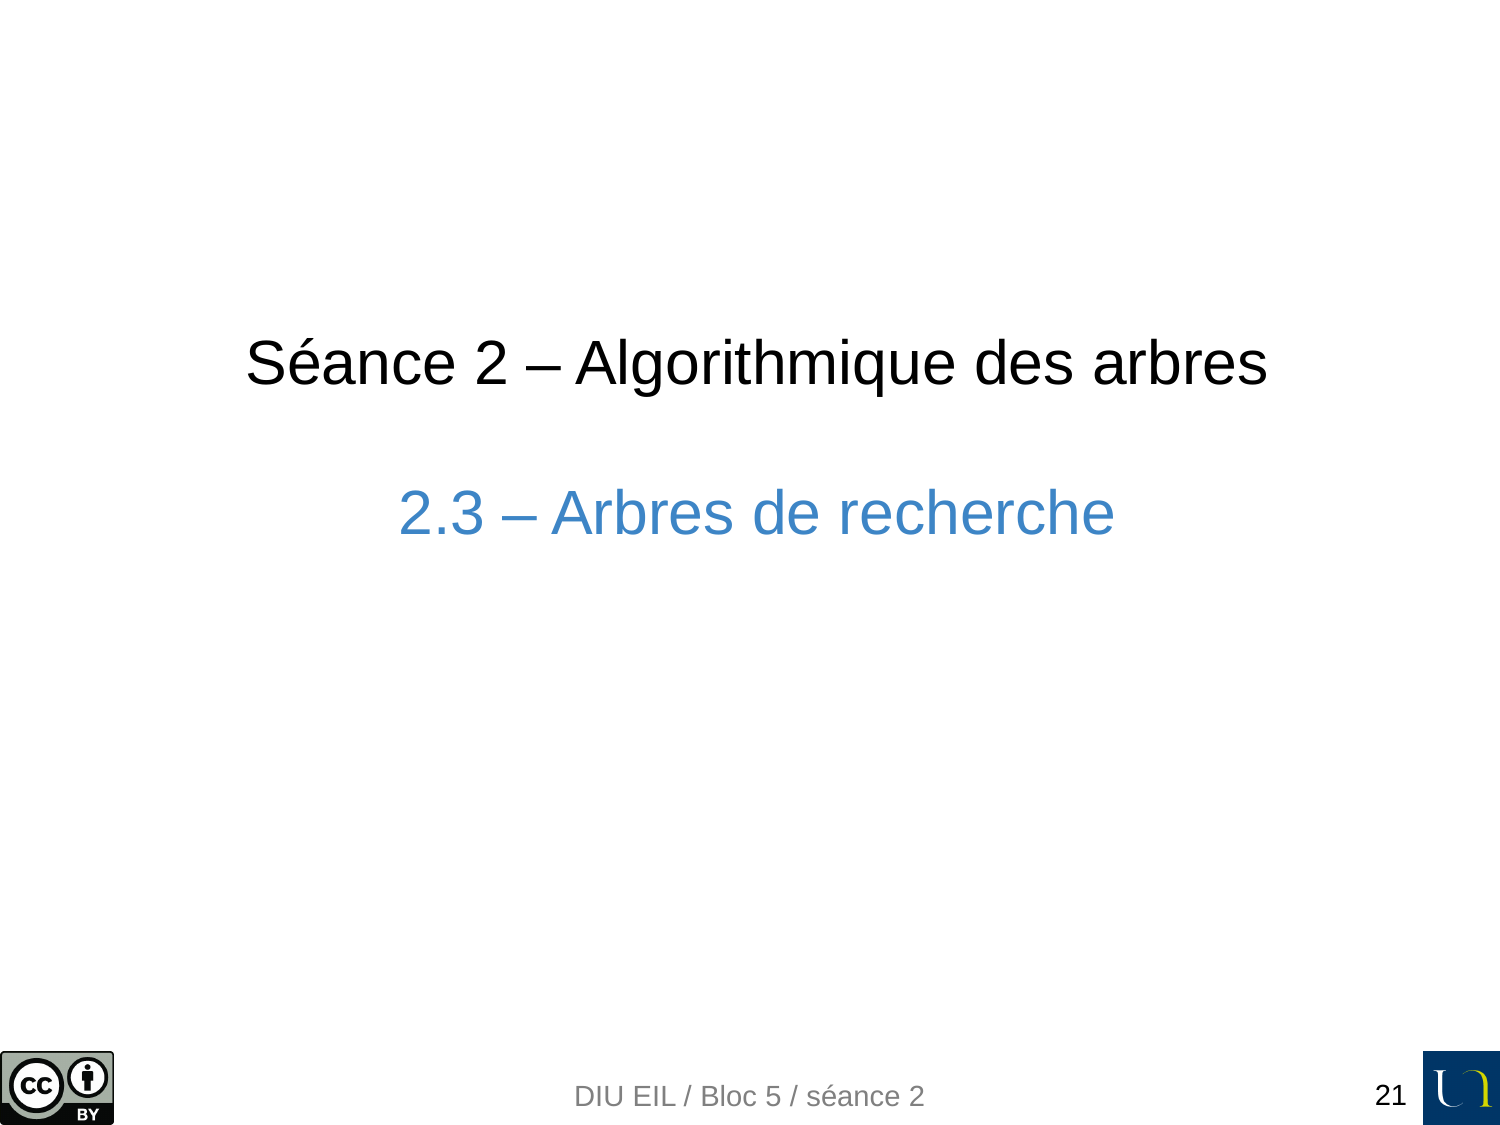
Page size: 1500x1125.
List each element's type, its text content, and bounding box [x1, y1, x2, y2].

picture [1417, 1051, 1500, 1125]
title [51, 162, 1449, 612]
text_box Séance 2 – Algorithmique des arbres 2.3 – Arbres de recherche [59, 307, 1457, 756]
picture [0, 1051, 114, 1125]
